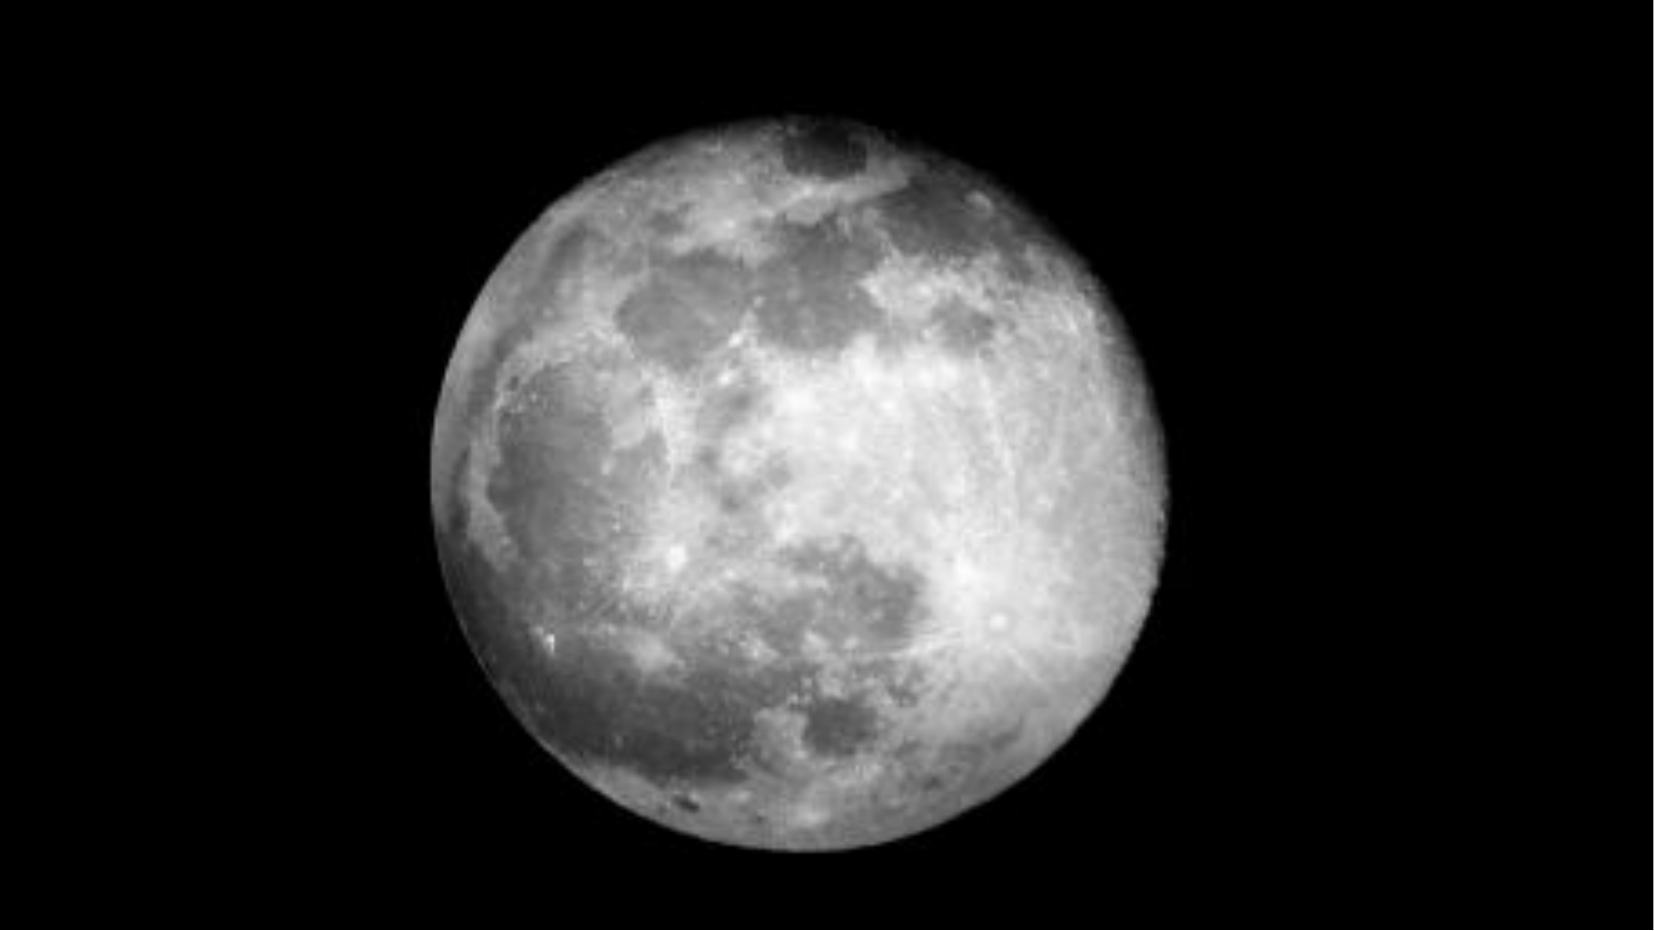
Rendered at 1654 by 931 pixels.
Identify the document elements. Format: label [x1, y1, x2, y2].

picture [236, 11, 1398, 923]
